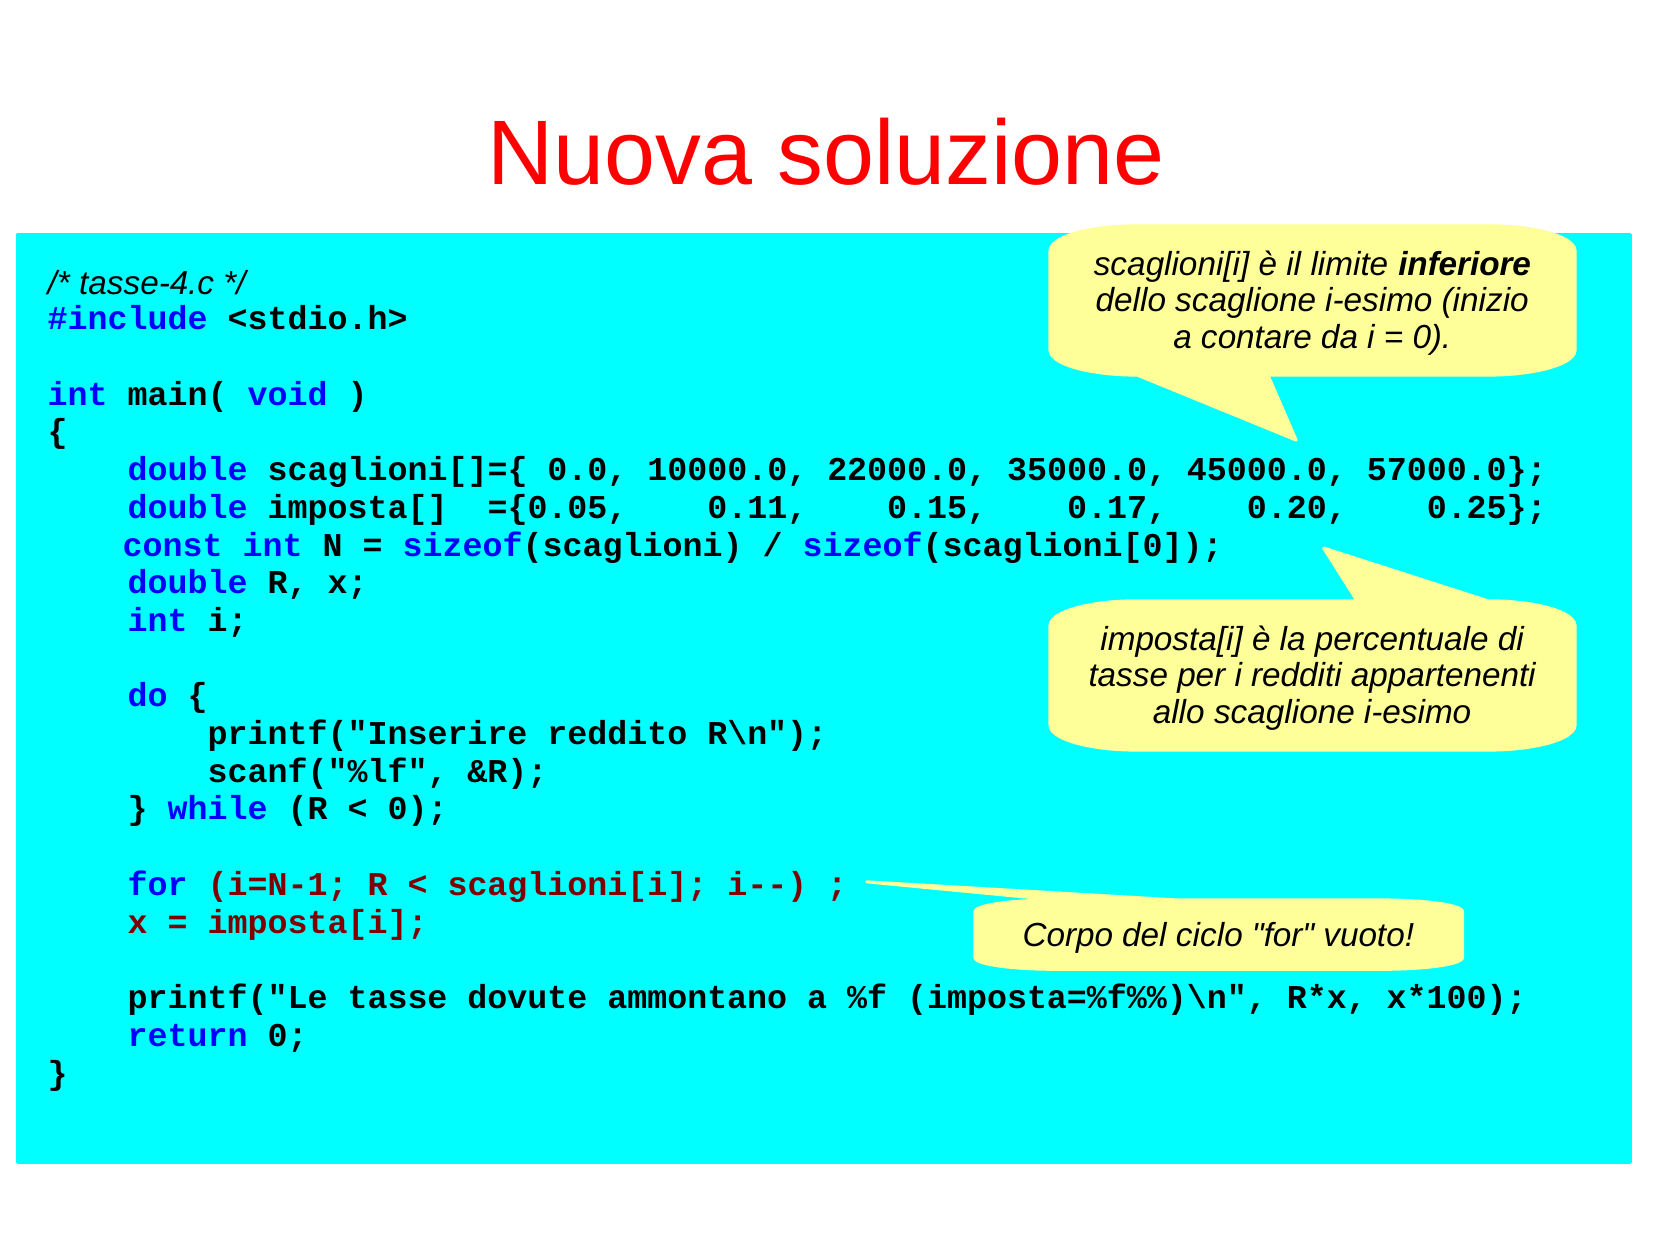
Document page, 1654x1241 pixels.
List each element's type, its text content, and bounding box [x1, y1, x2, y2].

text_box Corpo del ciclo "for" vuoto! [866, 881, 1463, 970]
text_box /* tasse-4.c */ #include <stdio.h> int main( void ) { double scaglioni[]={ 0.0, 10000.0, 22000.0, 35000.0, 45000.0, 57000.0}; double imposta[] ={0.05, 0.11, 0.15, 0.17, 0.20, 0.25}; const int N = sizeof(scaglioni) / sizeof(scaglioni[0]); double R, x; int i; do { printf("Inserire reddito R\n"); scanf("%lf", &R); } while (R < 0); for (i=N-1; R < scaglioni[i]; i--) ; x = imposta[i]; printf("Le tasse dovute ammontano a %f (imposta=%f%%)\n", R*x, x*100); return 0; } [17, 234, 1631, 1163]
text_box scaglioni[i] è il limite inferiore dello scaglione i-esimo (inizio a contare da i = 0). [1050, 225, 1576, 441]
text_box imposta[i] è la percentuale di tasse per i redditi appartenenti allo scaglione i-esimo [1050, 547, 1576, 751]
title Nuova soluzione [82, 49, 1571, 257]
